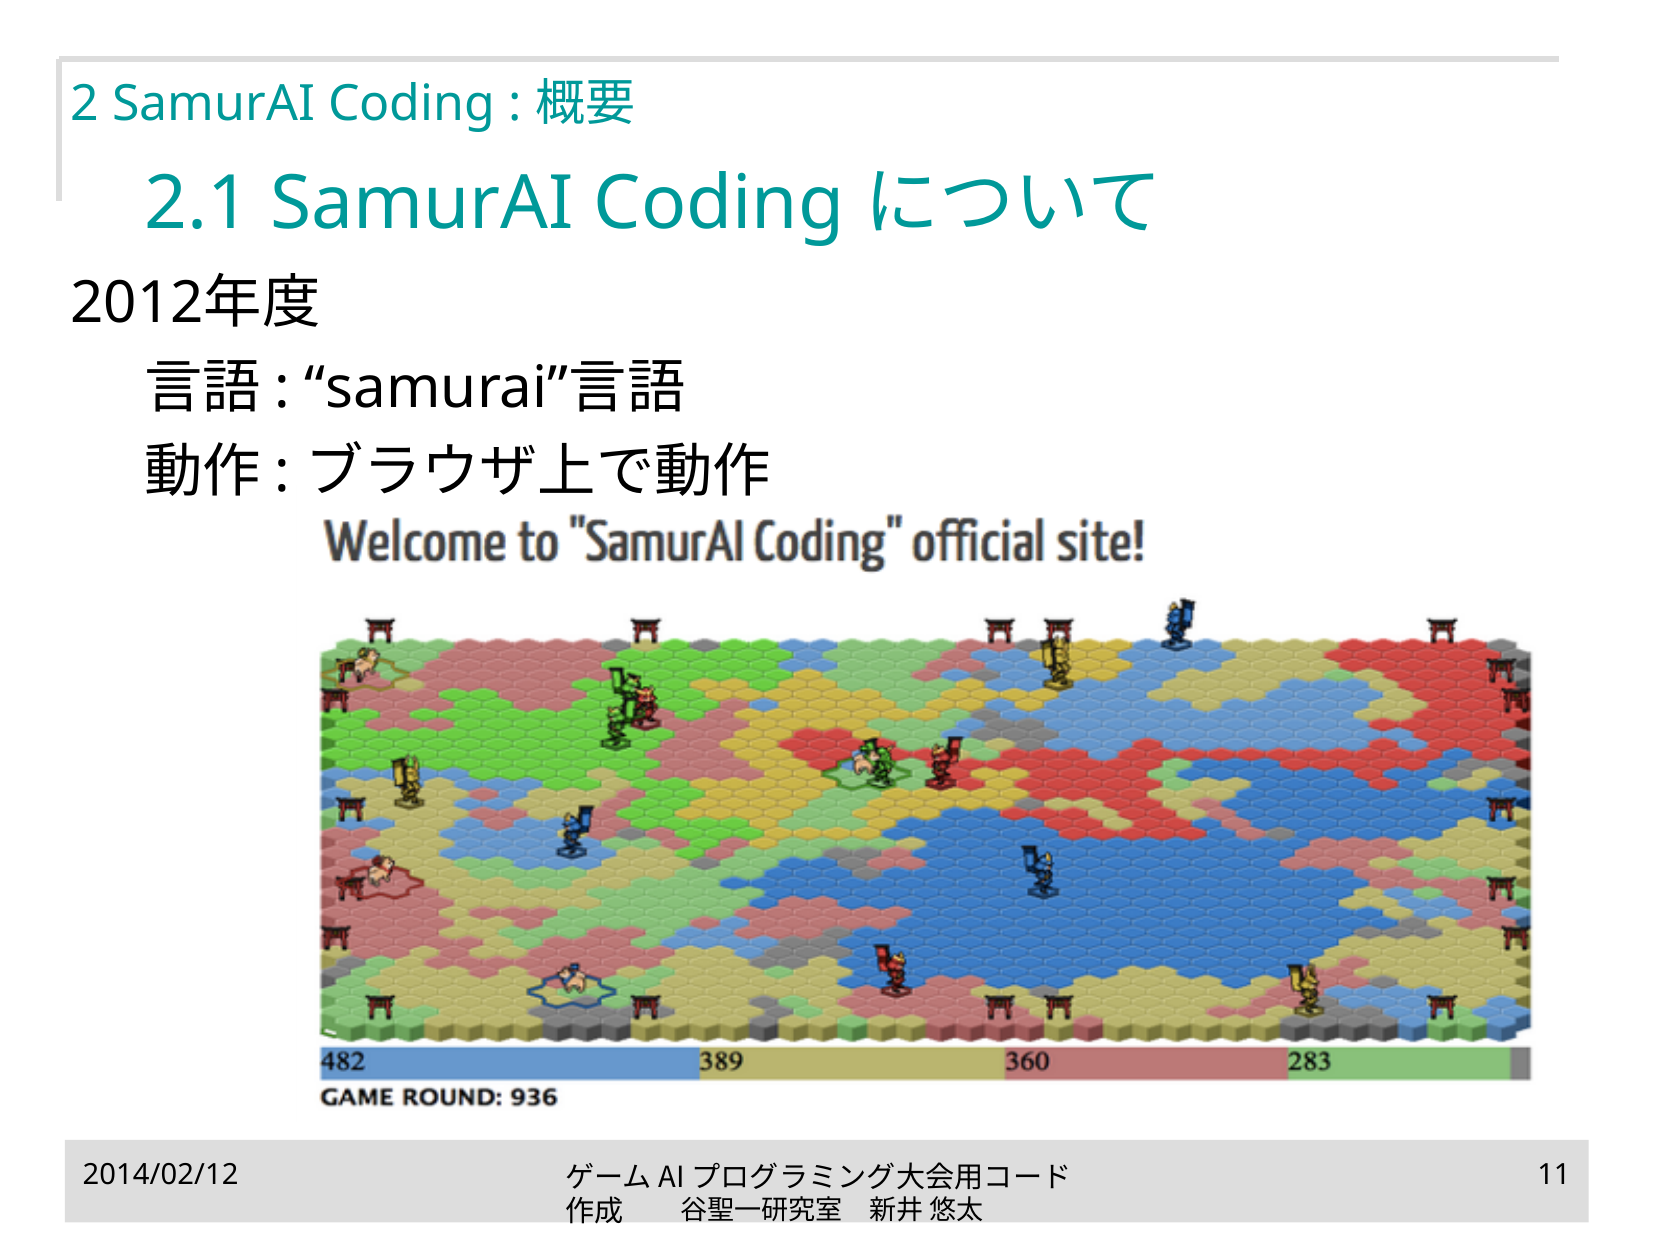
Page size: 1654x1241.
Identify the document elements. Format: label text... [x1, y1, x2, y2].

picture [295, 485, 1548, 1123]
title 2 SamurAI Coding : 概要 2.1 SamurAI Coding について [70, 66, 1560, 217]
subtitle 2012年度 言語 : “samurai”言語 動作 : ブラウザ上で動作 [70, 279, 1560, 485]
